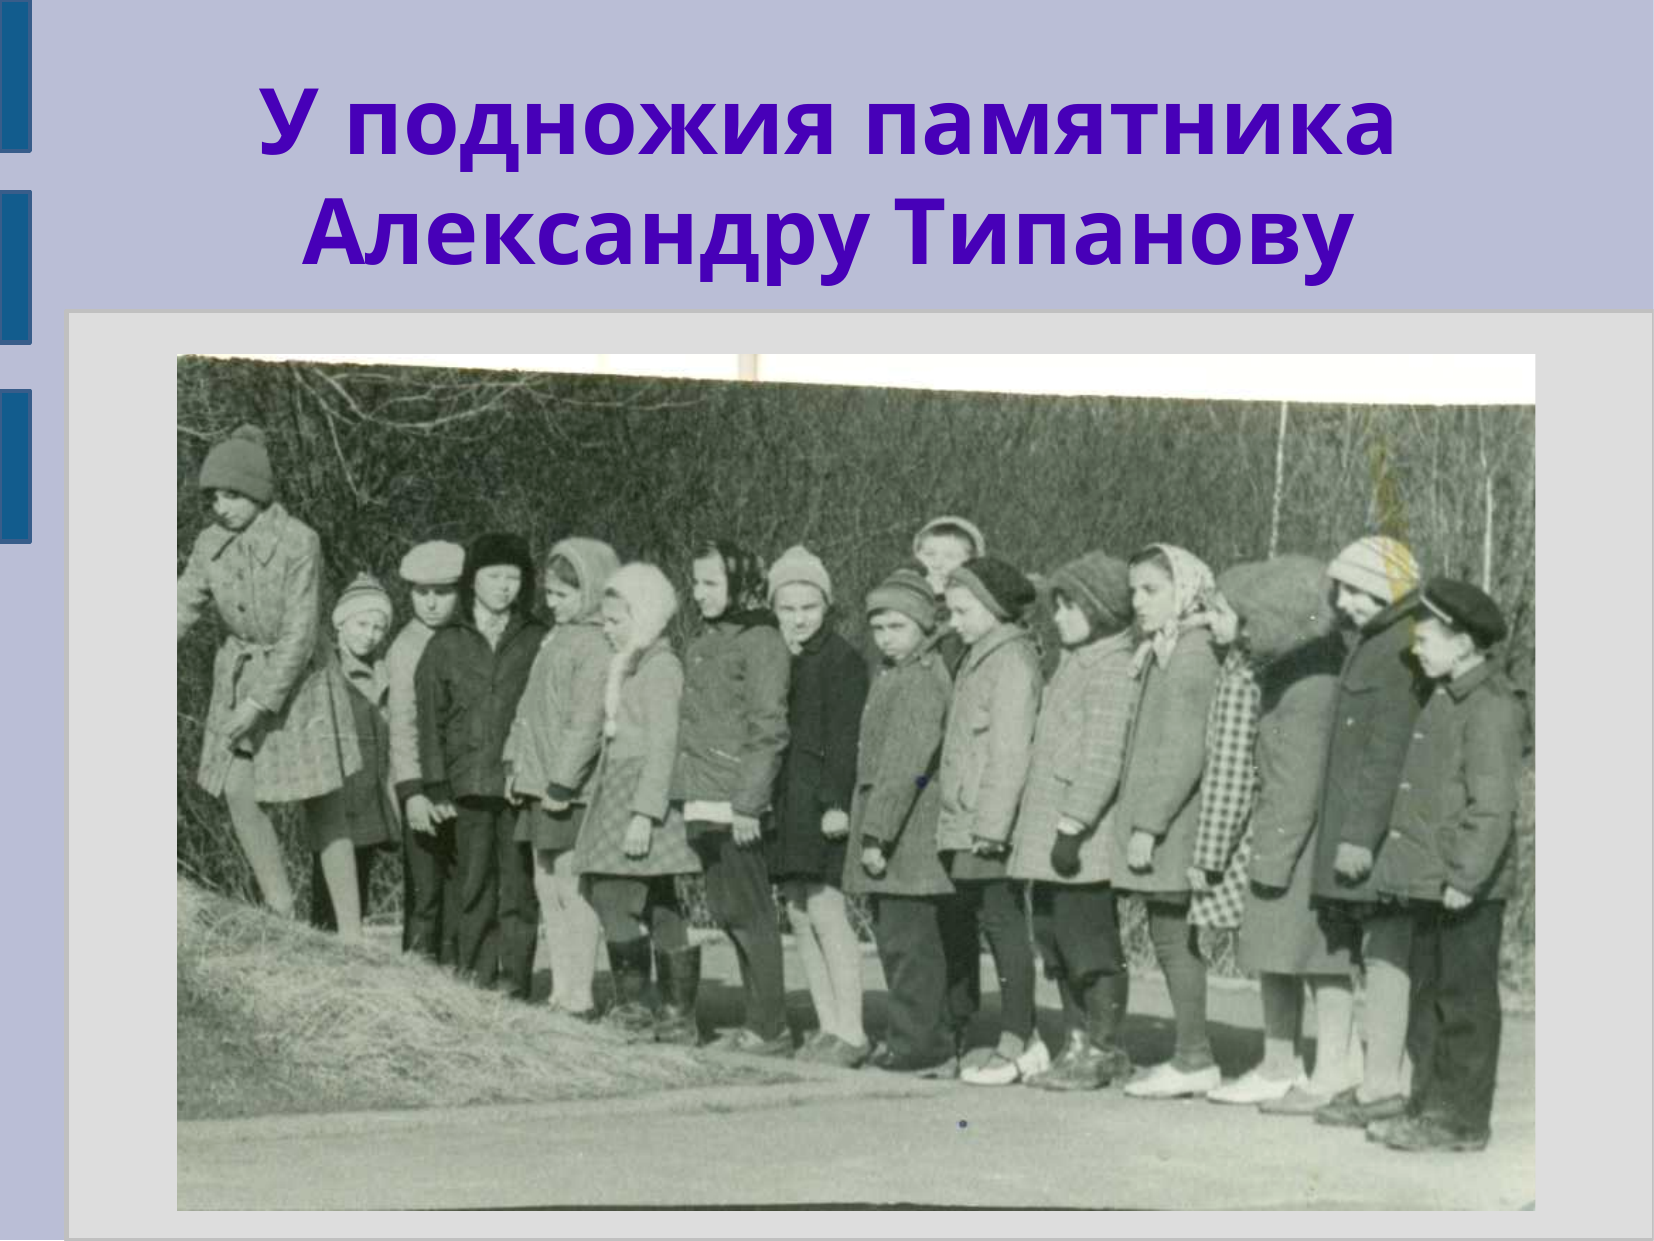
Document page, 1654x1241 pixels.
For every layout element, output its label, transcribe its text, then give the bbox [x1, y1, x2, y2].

picture [177, 354, 1536, 1211]
title У подножия памятника Александру Типанову [123, 62, 1536, 270]
